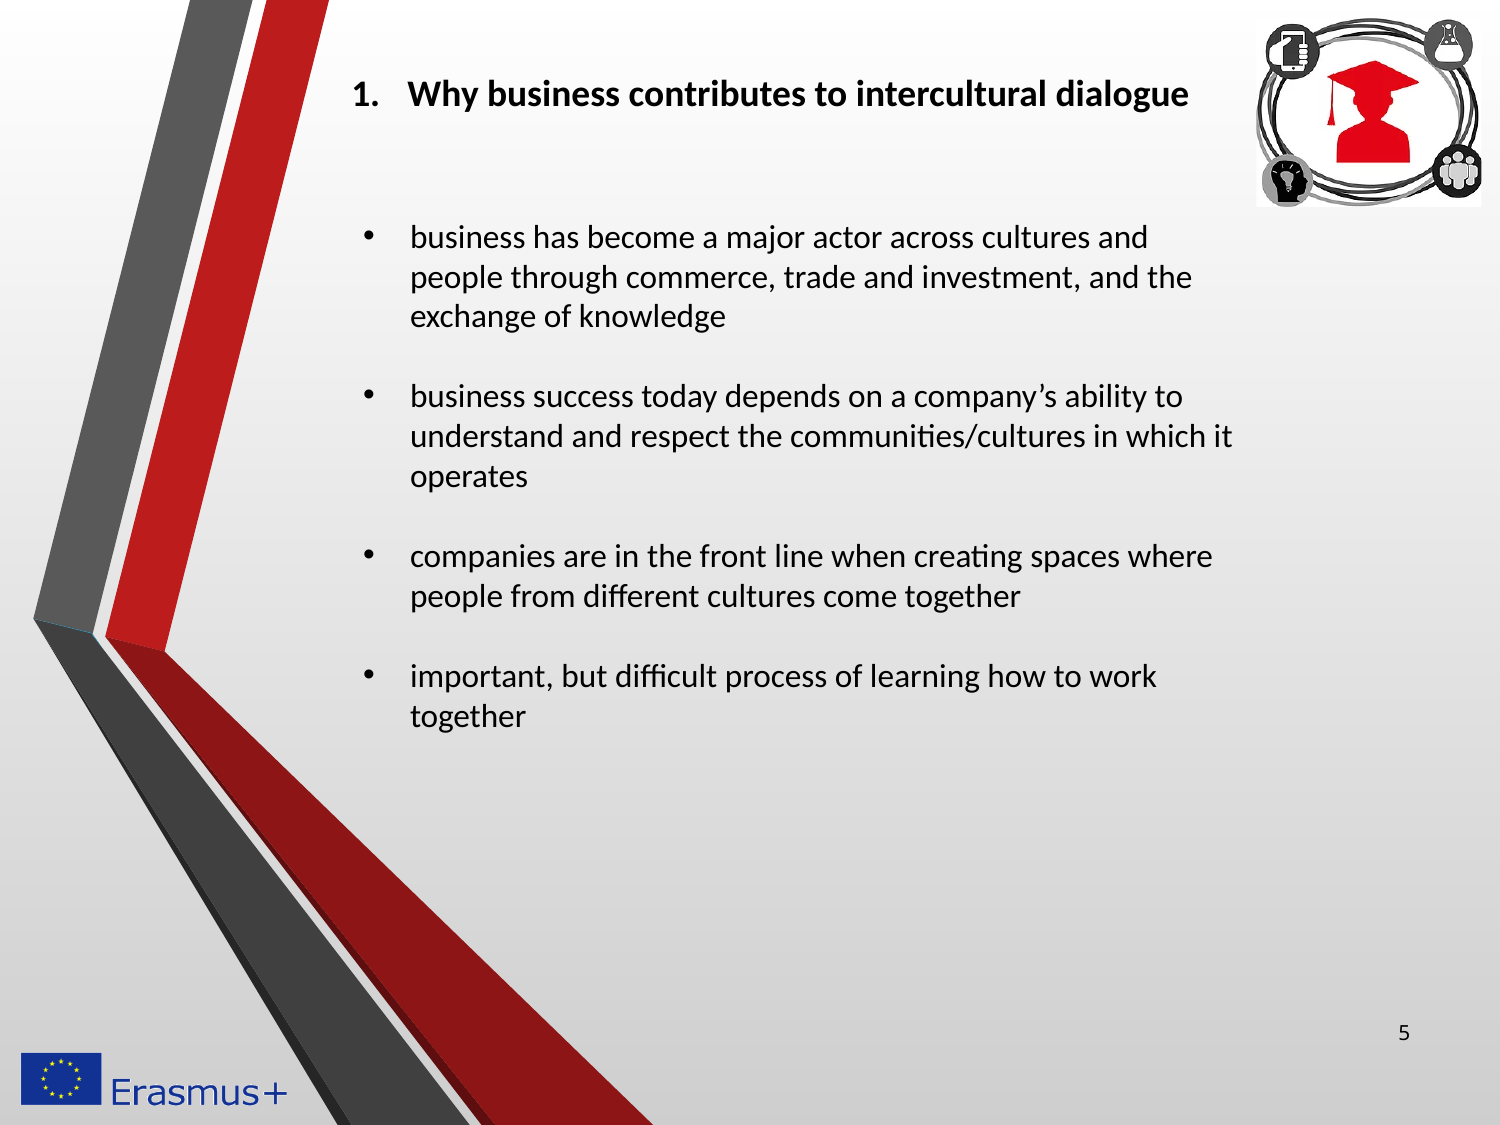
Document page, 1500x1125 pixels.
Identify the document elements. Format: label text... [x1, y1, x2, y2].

picture [5, 1037, 302, 1120]
text_box business has become a major actor across cultures and people through commerce, trade and investment, and the exchange of knowledge business success today depends on a company’s ability to understand and respect the communities/cultures in which it operates companies are in the front line when creating spaces where people from different cultures come together important, but difficult process of learning how to work together [348, 207, 1258, 782]
slide_number <numer> [1357, 1003, 1425, 1064]
picture [1256, 18, 1482, 207]
text_box Why business contributes to intercultural dialogue [336, 61, 1246, 167]
chart [1258, 19, 1483, 209]
